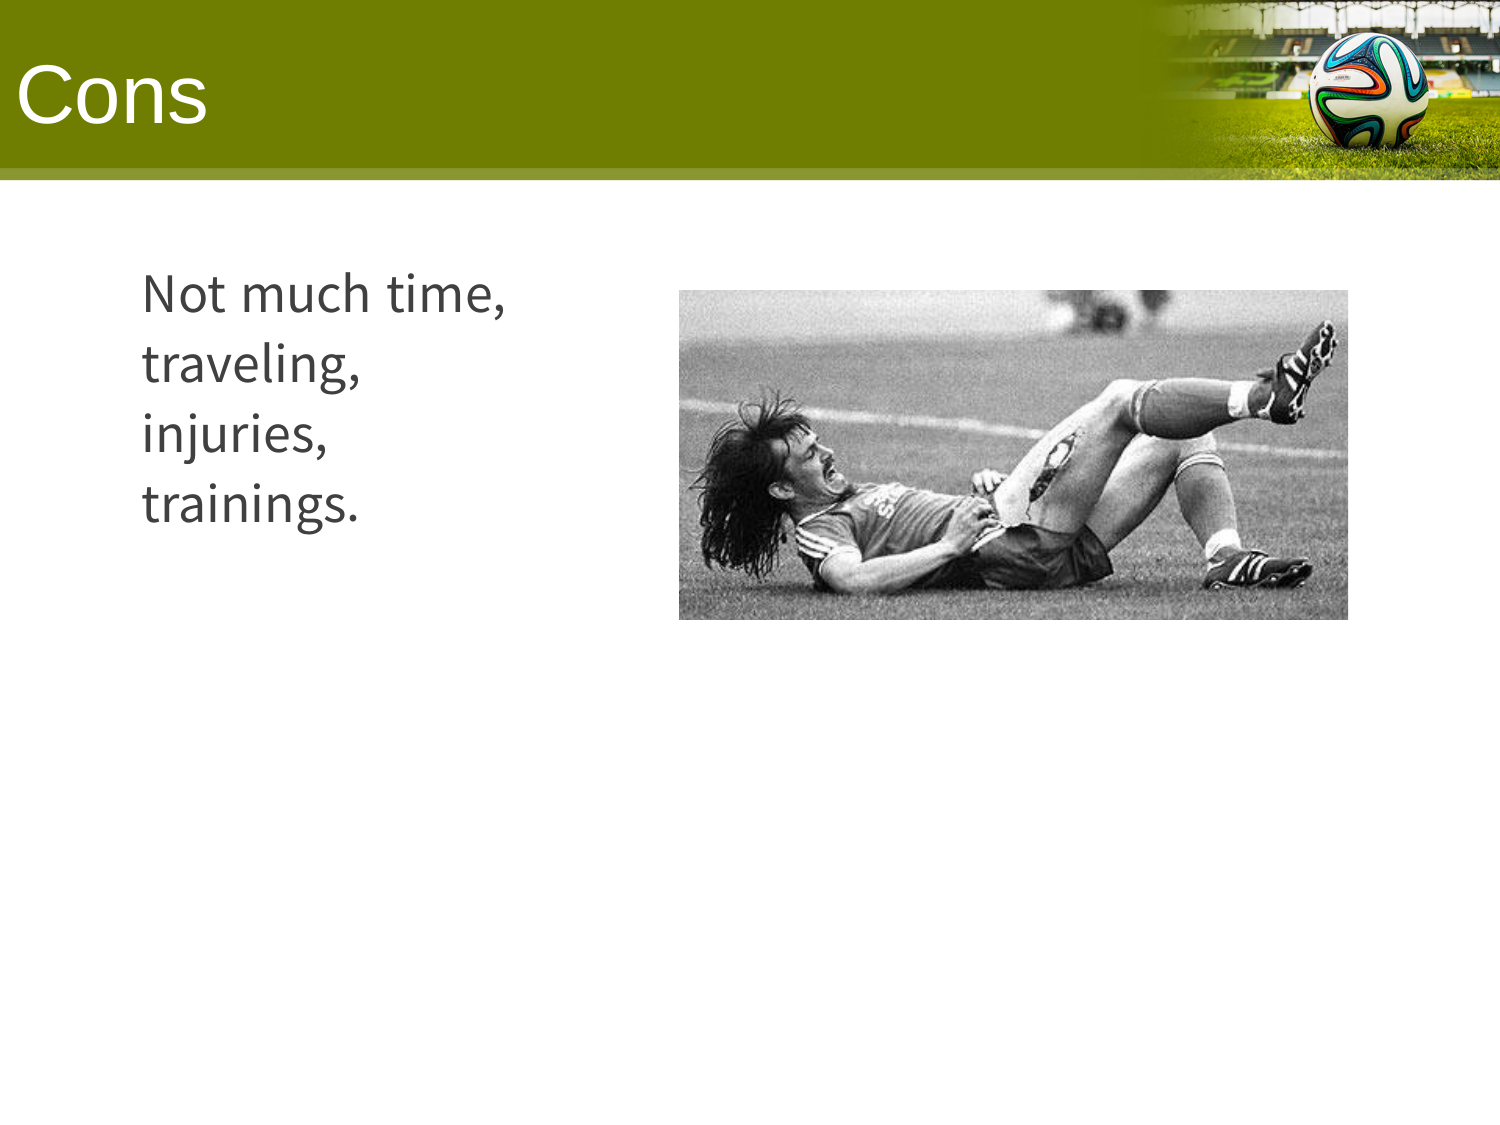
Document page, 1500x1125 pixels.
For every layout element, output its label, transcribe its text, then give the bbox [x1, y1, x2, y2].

title Cons [0, 2, 1500, 179]
picture [0, 179, 1500, 1125]
list Not much time, traveling, injuries, trainings. [76, 255, 1427, 847]
